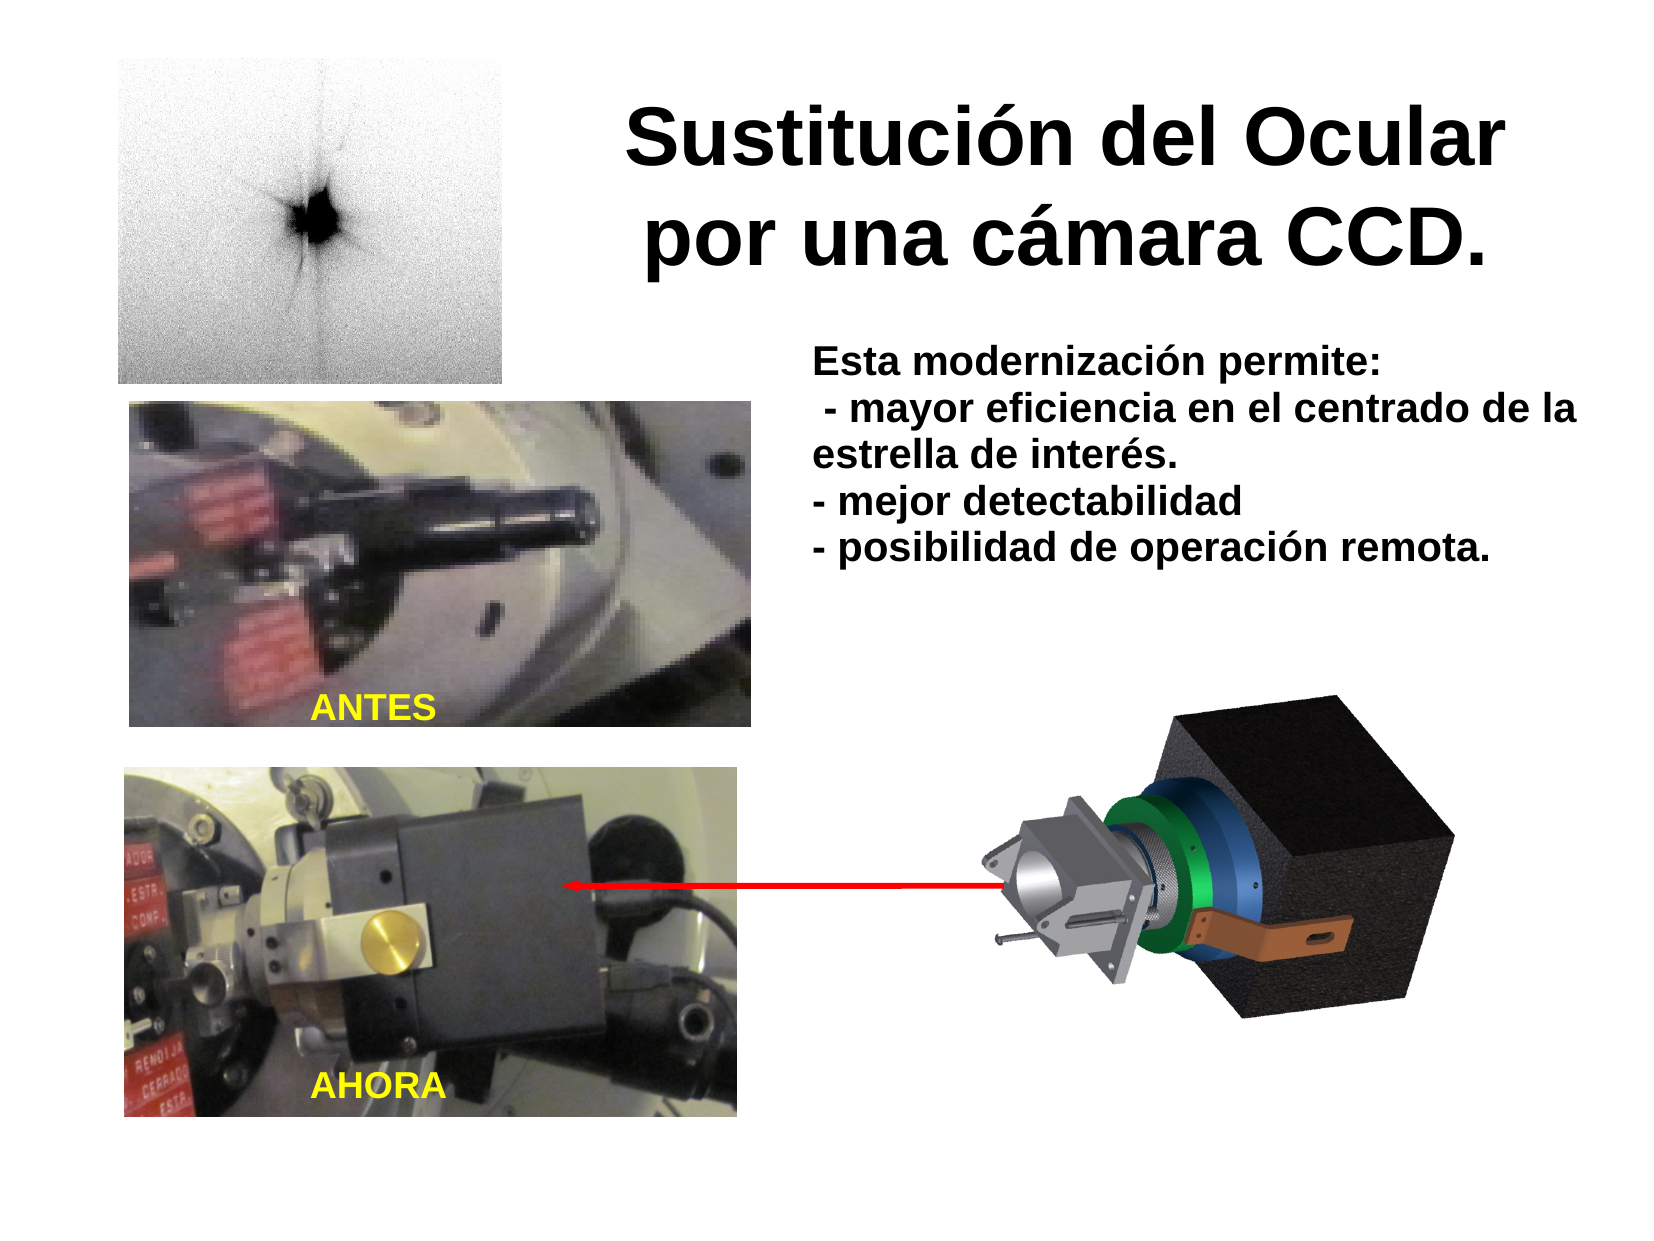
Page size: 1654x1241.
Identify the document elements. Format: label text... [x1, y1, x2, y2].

picture [124, 767, 737, 1117]
text_box AHORA [295, 1057, 473, 1114]
text_box Esta modernización permite: - mayor eficiencia en el centrado de la estrella de interés. - mejor detectabilidad - posibilidad de operación remota. [797, 330, 1595, 597]
title Sustitución del Ocular por una cámara CCD. [555, 78, 1577, 287]
picture [129, 401, 751, 727]
picture [924, 582, 1536, 1189]
text_box ANTES [295, 679, 473, 736]
picture [118, 59, 502, 384]
